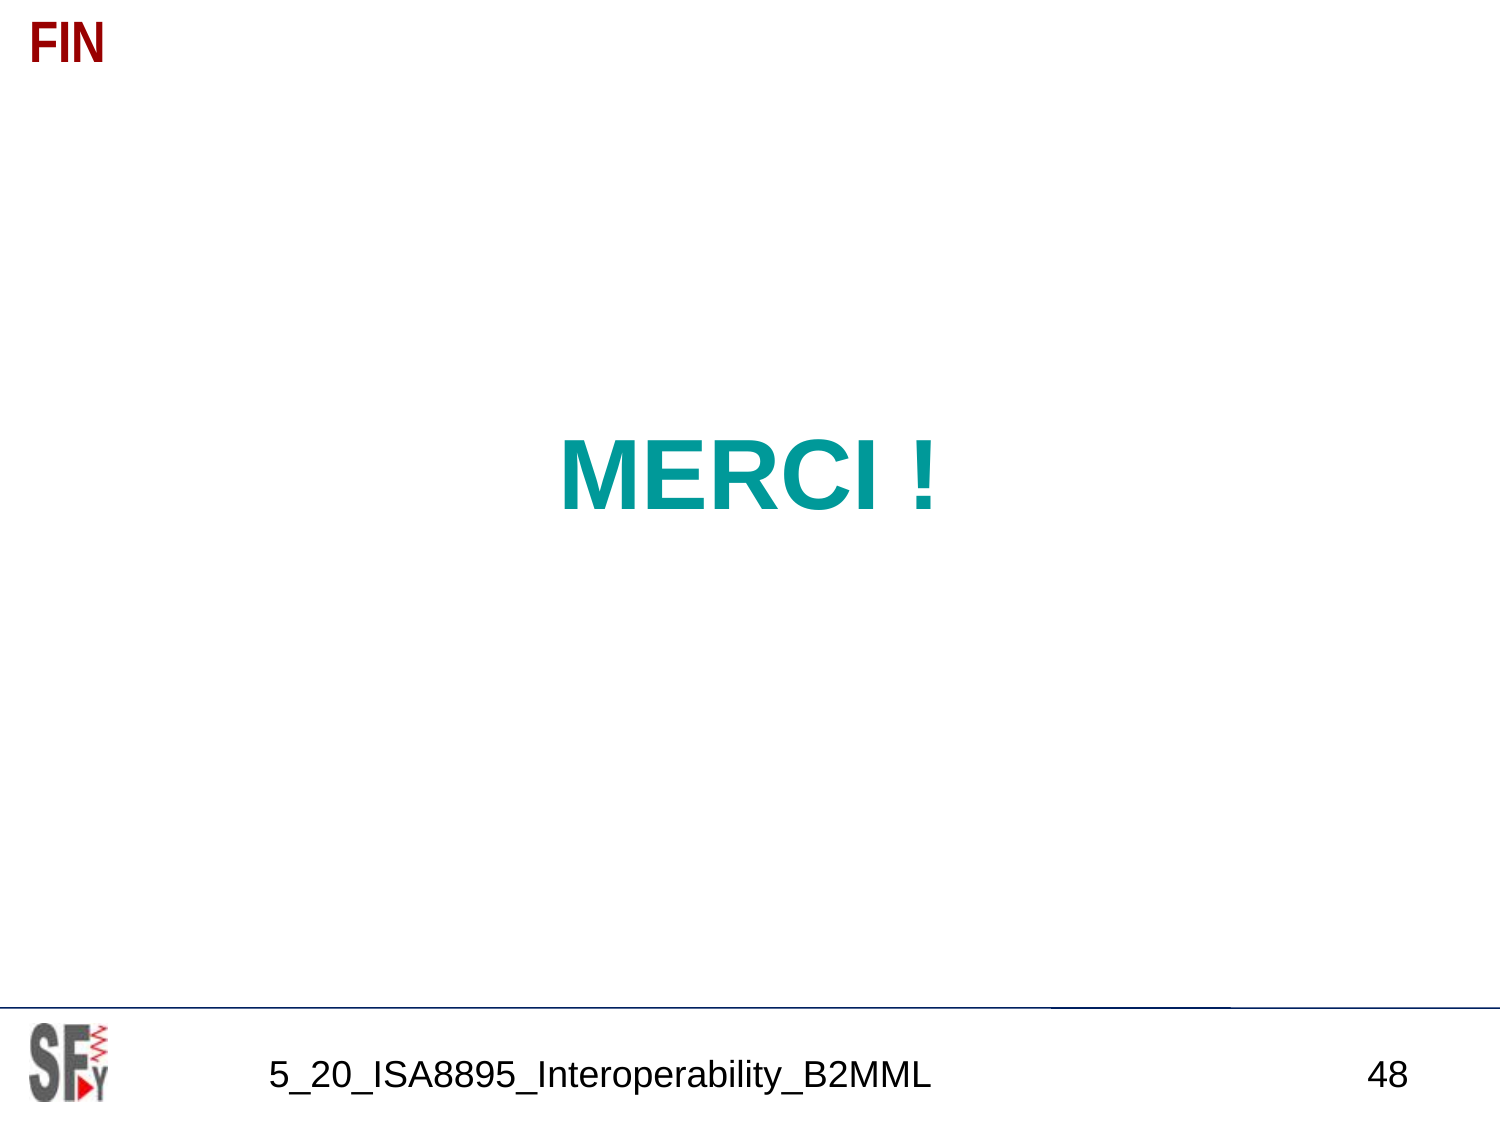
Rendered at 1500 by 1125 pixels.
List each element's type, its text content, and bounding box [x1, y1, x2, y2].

list MERCI ! [29, 409, 1471, 752]
slide_number <numéro> [1352, 1034, 1490, 1103]
title FIN [29, 12, 1471, 201]
footer 5_20_ISA8895_Interoperability_B2MML [253, 1034, 1336, 1103]
picture [29, 1023, 108, 1102]
